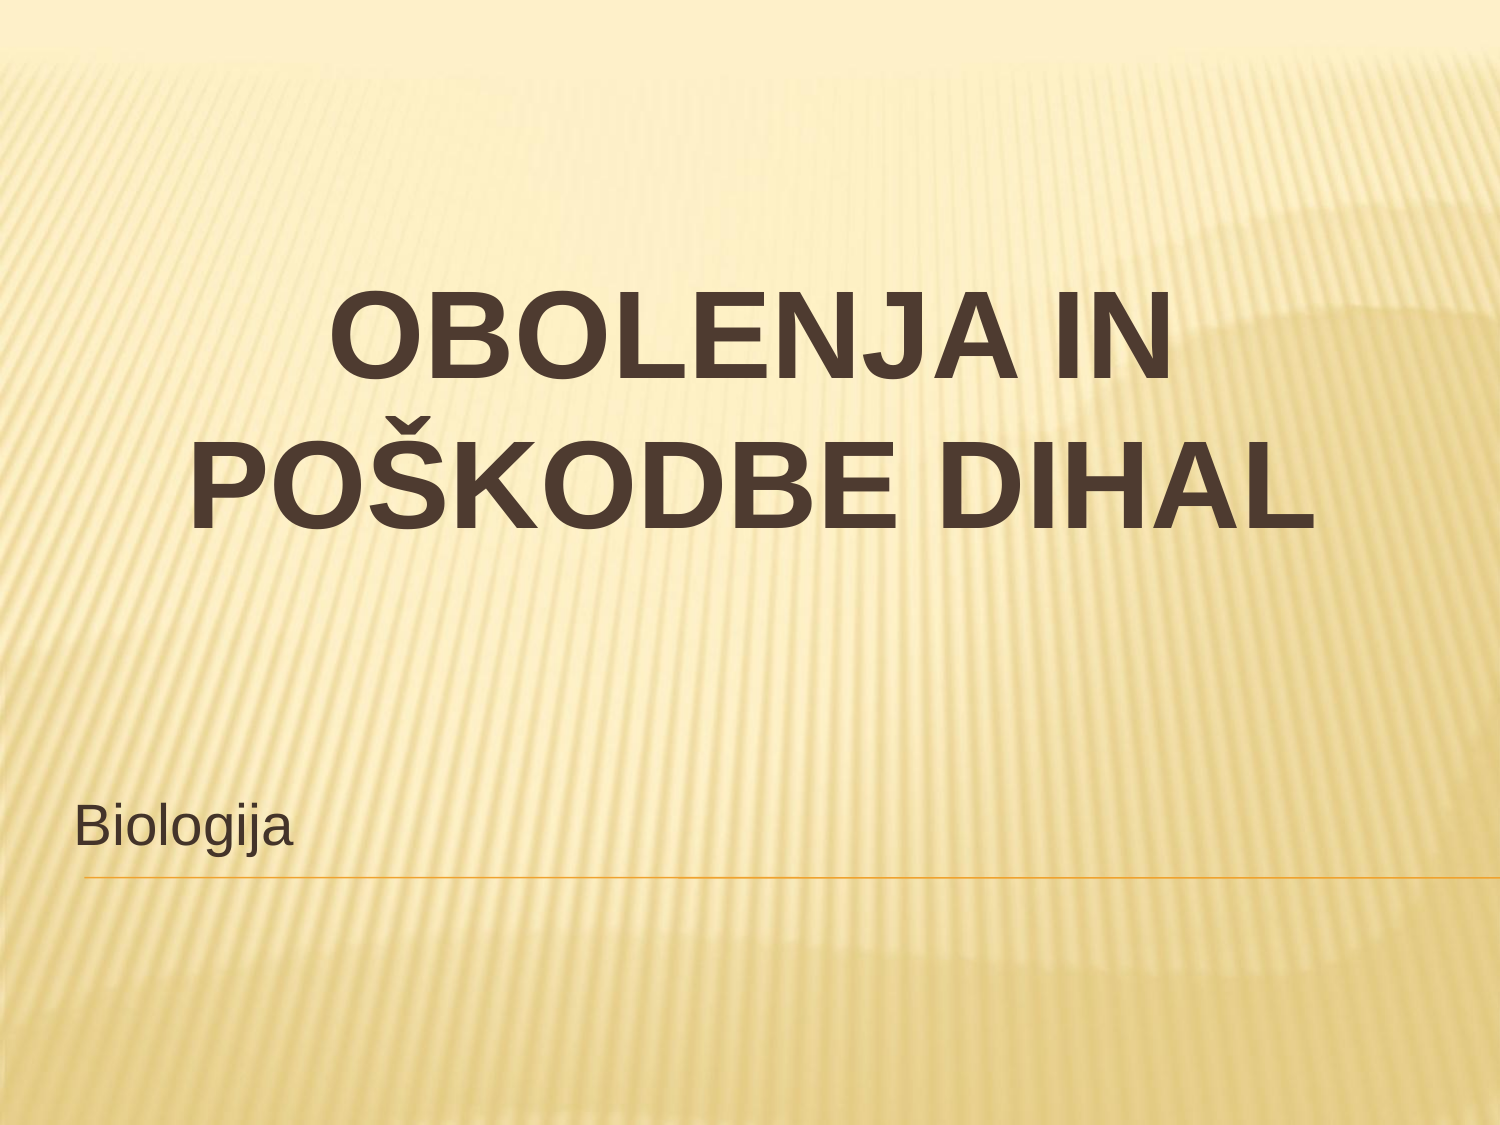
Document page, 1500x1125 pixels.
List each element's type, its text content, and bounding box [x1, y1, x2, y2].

title Obolenja in poškodbe dihal [58, 246, 1447, 447]
picture [0, 0, 1500, 1125]
subtitle Biologija [58, 714, 1447, 865]
